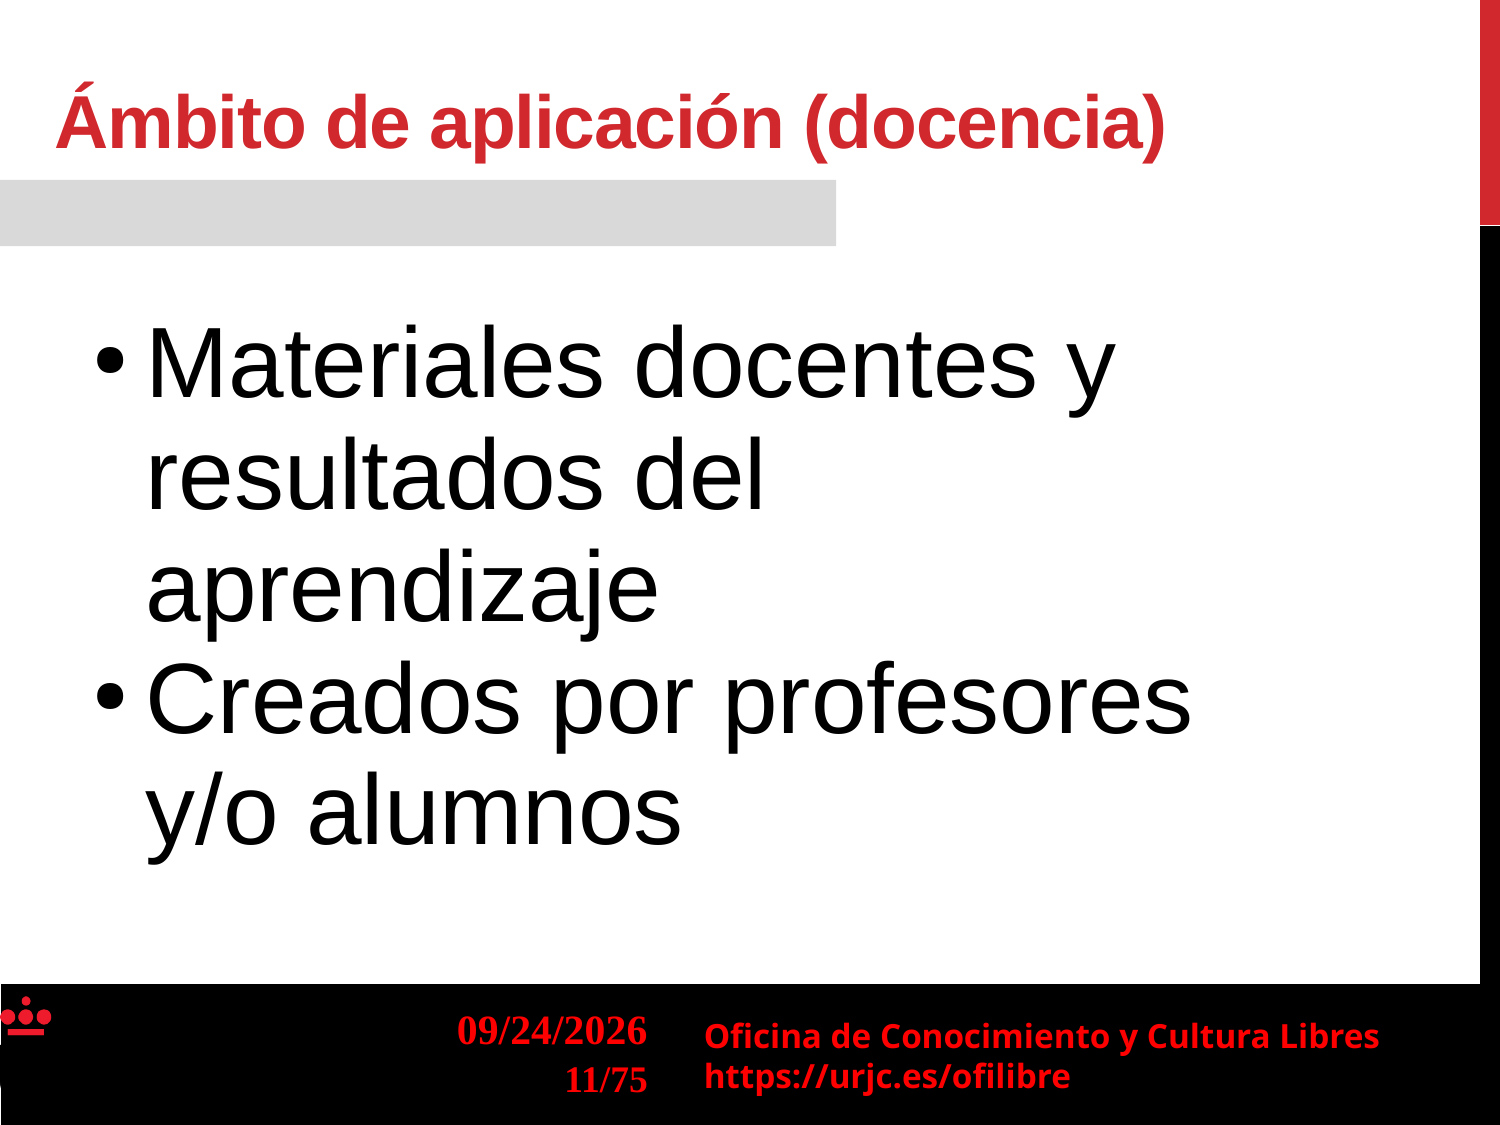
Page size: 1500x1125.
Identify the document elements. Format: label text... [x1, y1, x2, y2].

title [75, 15, 1425, 172]
text_box Ámbito de aplicación (docencia) [39, 24, 1366, 172]
text_box Materiales docentes y resultados del aprendizaje Creados por profesores y/o alumnos [60, 299, 1254, 903]
